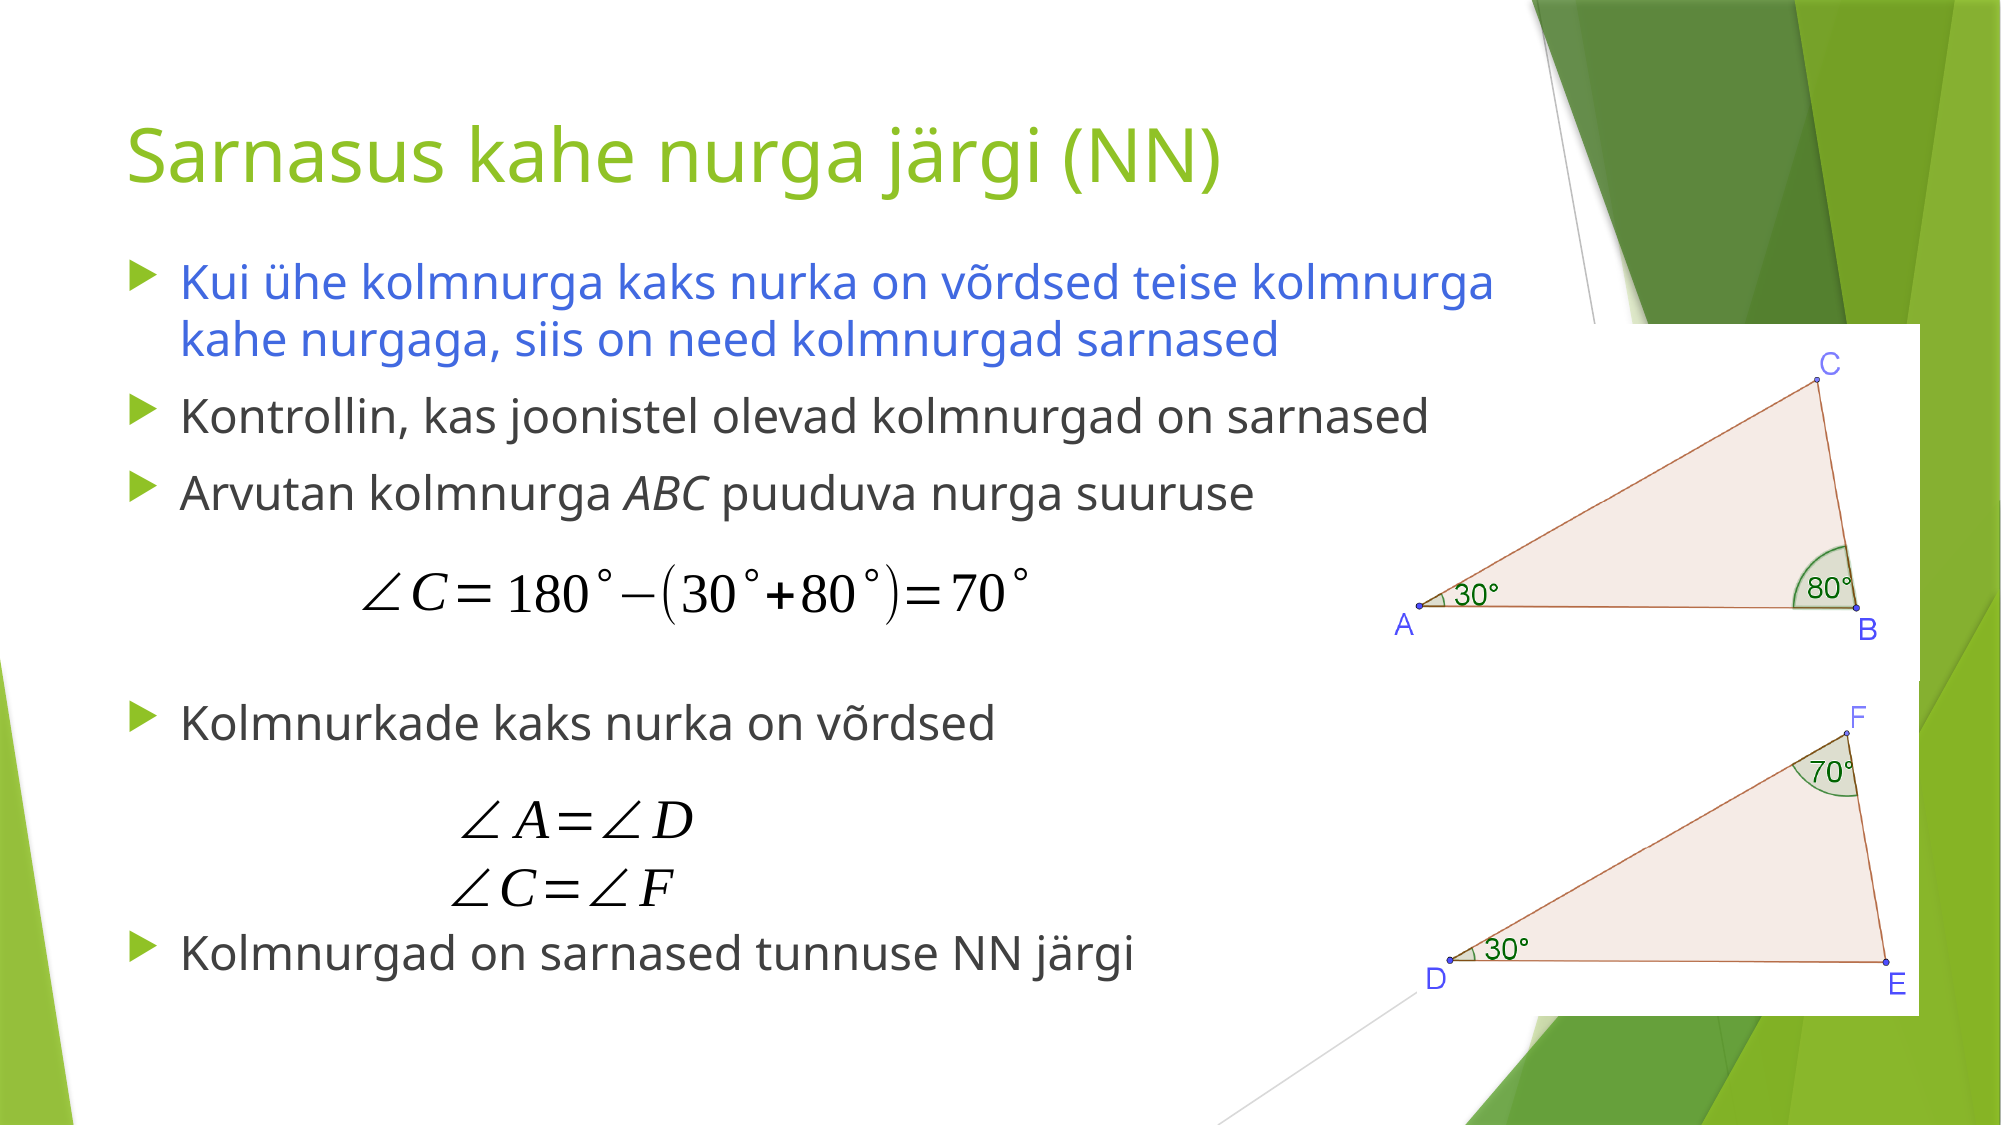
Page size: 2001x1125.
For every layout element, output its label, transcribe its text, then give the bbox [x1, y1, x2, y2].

list Kui ühe kolmnurga kaks nurka on võrdsed teise kolmnurga kahe nurgaga, siis on need kolmnurgad sarnased Kontrollin, kas joonistel olevad kolmnurgad on sarnased Arvutan kolmnurga ABC puuduva nurga suuruse Kolmnurkade kaks nurka on võrdsed Kolmnurgad on sarnased tunnuse NN järgi [111, 244, 1522, 1093]
picture [1417, 324, 1920, 1016]
chart [453, 788, 701, 851]
title Sarnasus kahe nurga järgi (NN) [111, 100, 1522, 244]
chart [354, 561, 1037, 629]
chart [442, 856, 683, 919]
